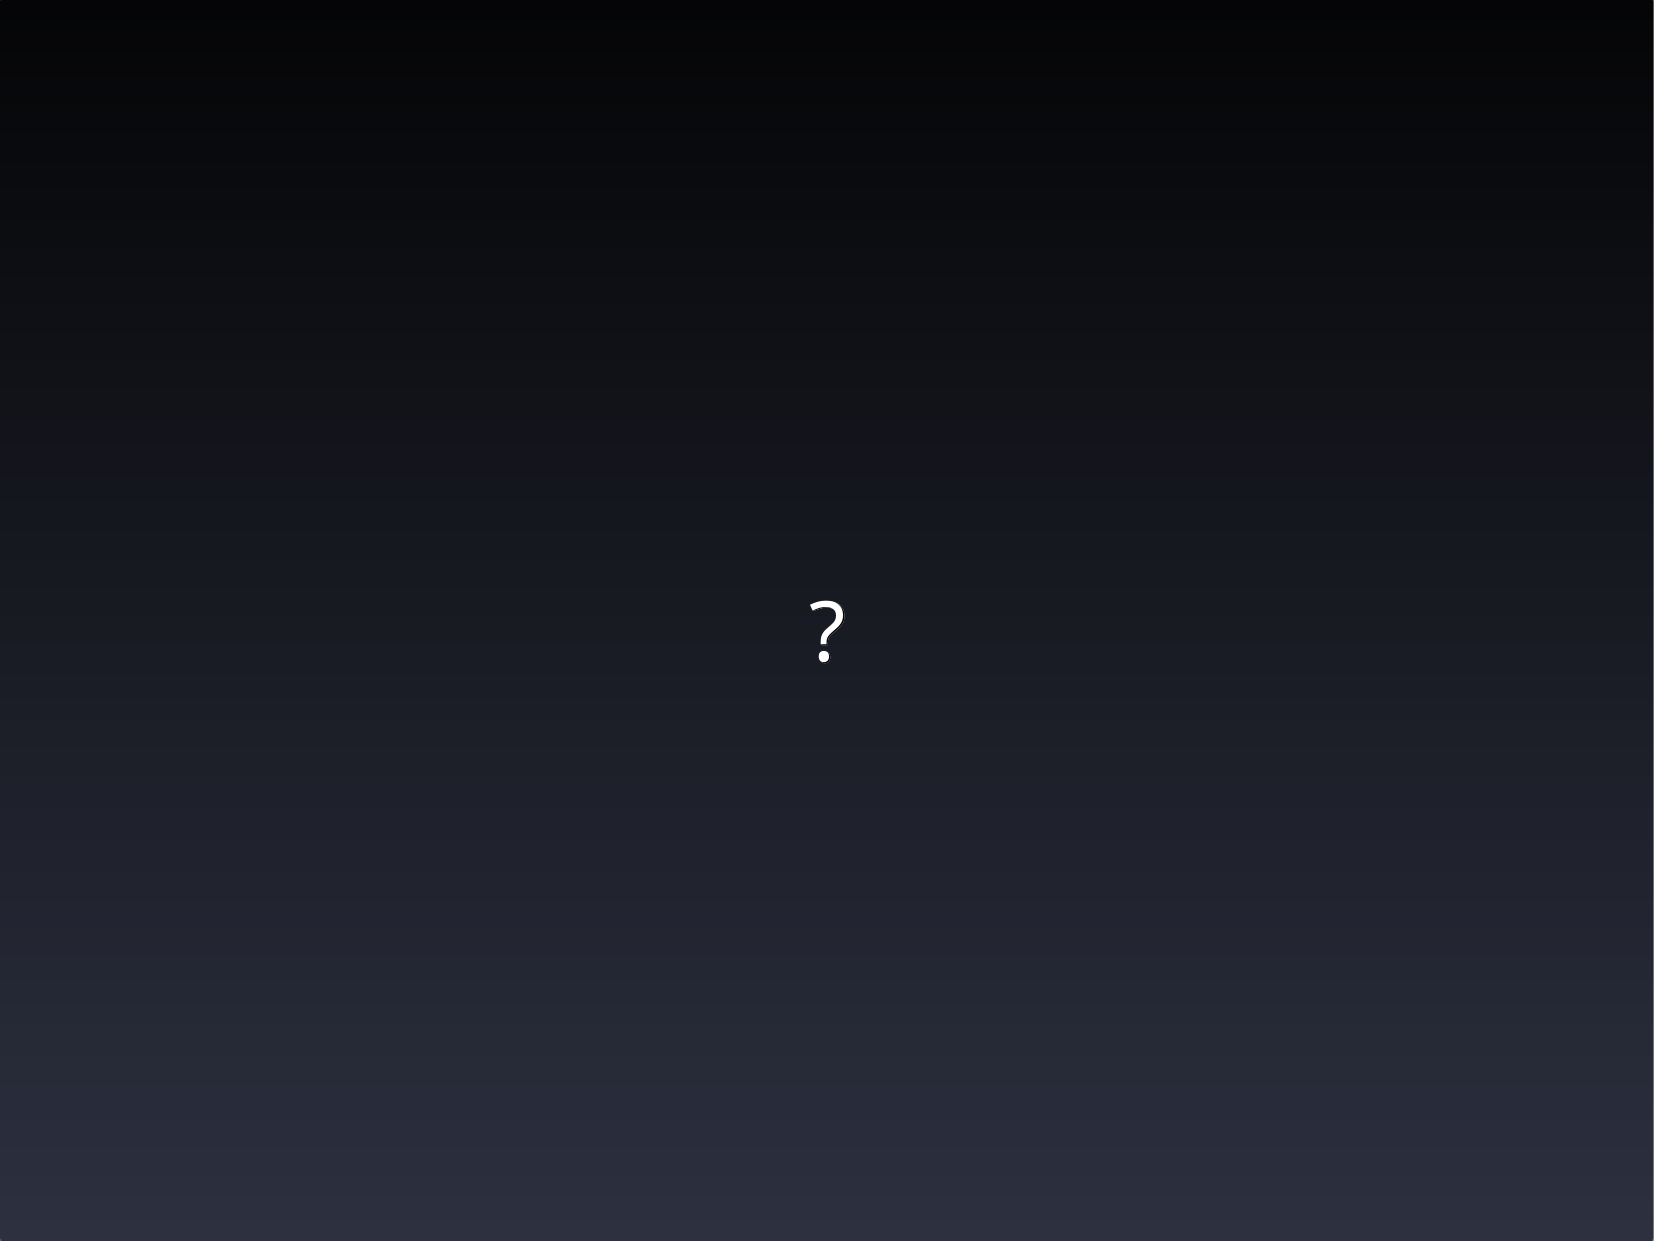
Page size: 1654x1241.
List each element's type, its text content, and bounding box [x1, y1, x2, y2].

picture [0, 0, 1654, 1241]
text_box ? [795, 565, 859, 675]
